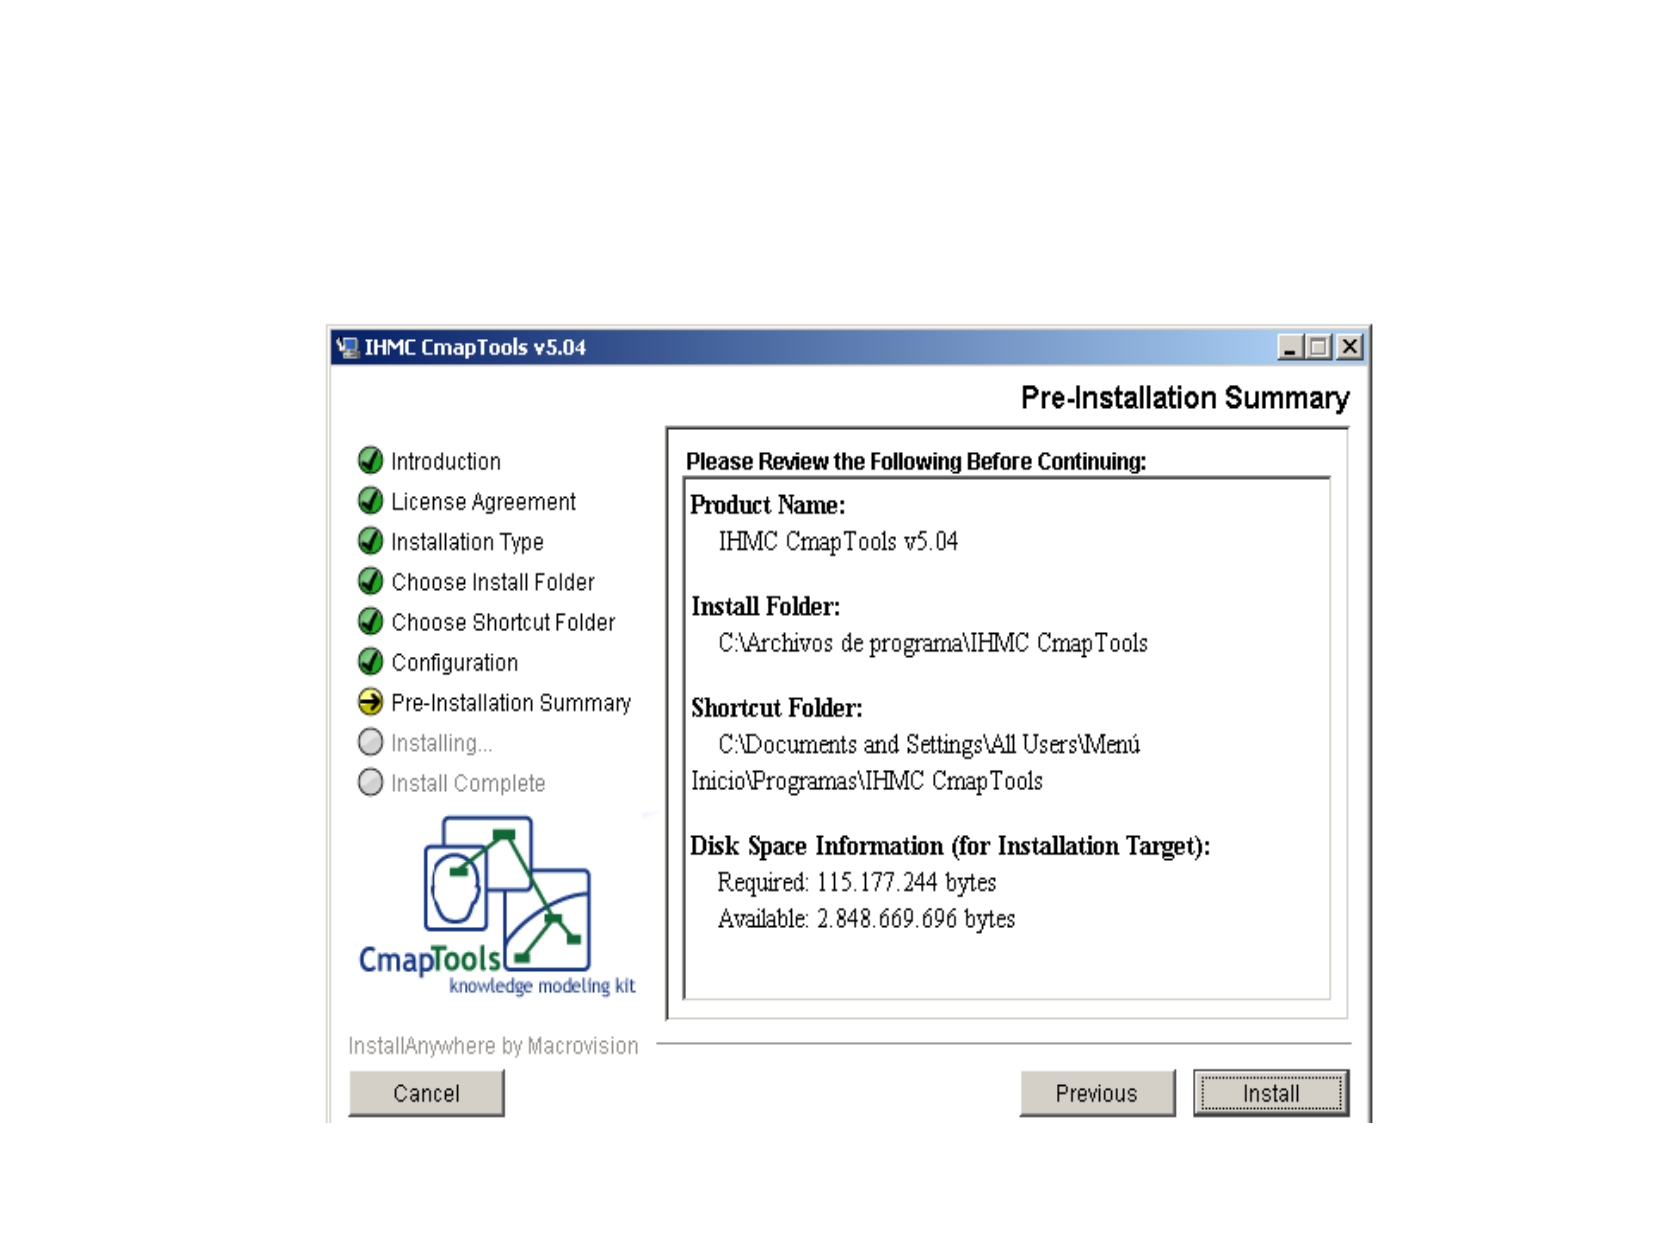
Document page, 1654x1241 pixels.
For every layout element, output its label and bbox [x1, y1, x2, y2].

picture [295, 295, 1388, 1123]
